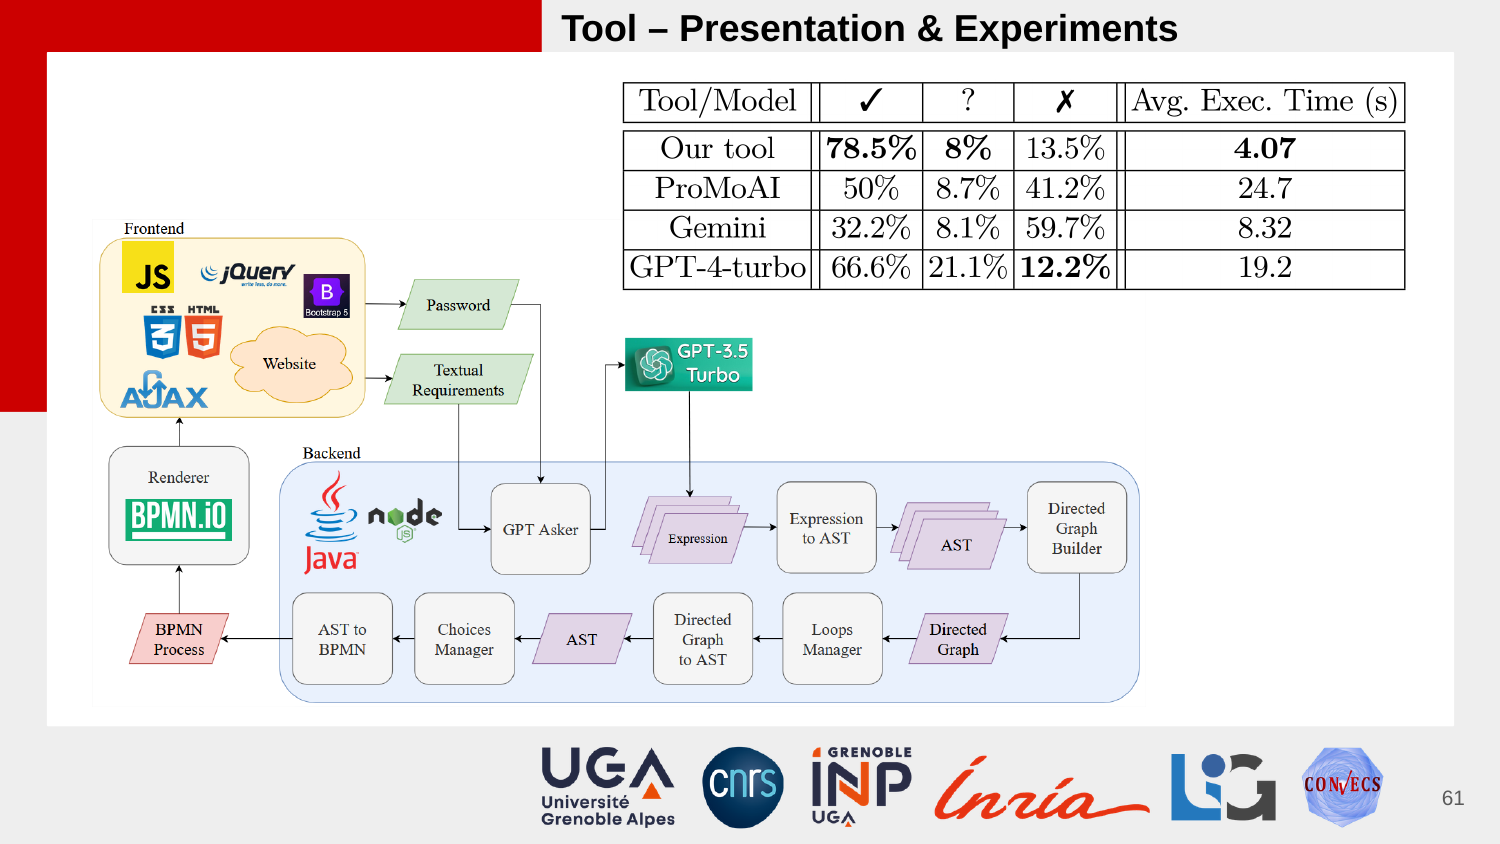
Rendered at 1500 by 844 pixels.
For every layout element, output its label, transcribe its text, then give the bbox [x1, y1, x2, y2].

slide_number <numéro> [1389, 764, 1480, 830]
picture [0, 0, 1500, 844]
text_box Tool – Presentation & Experiments [546, 0, 1441, 55]
